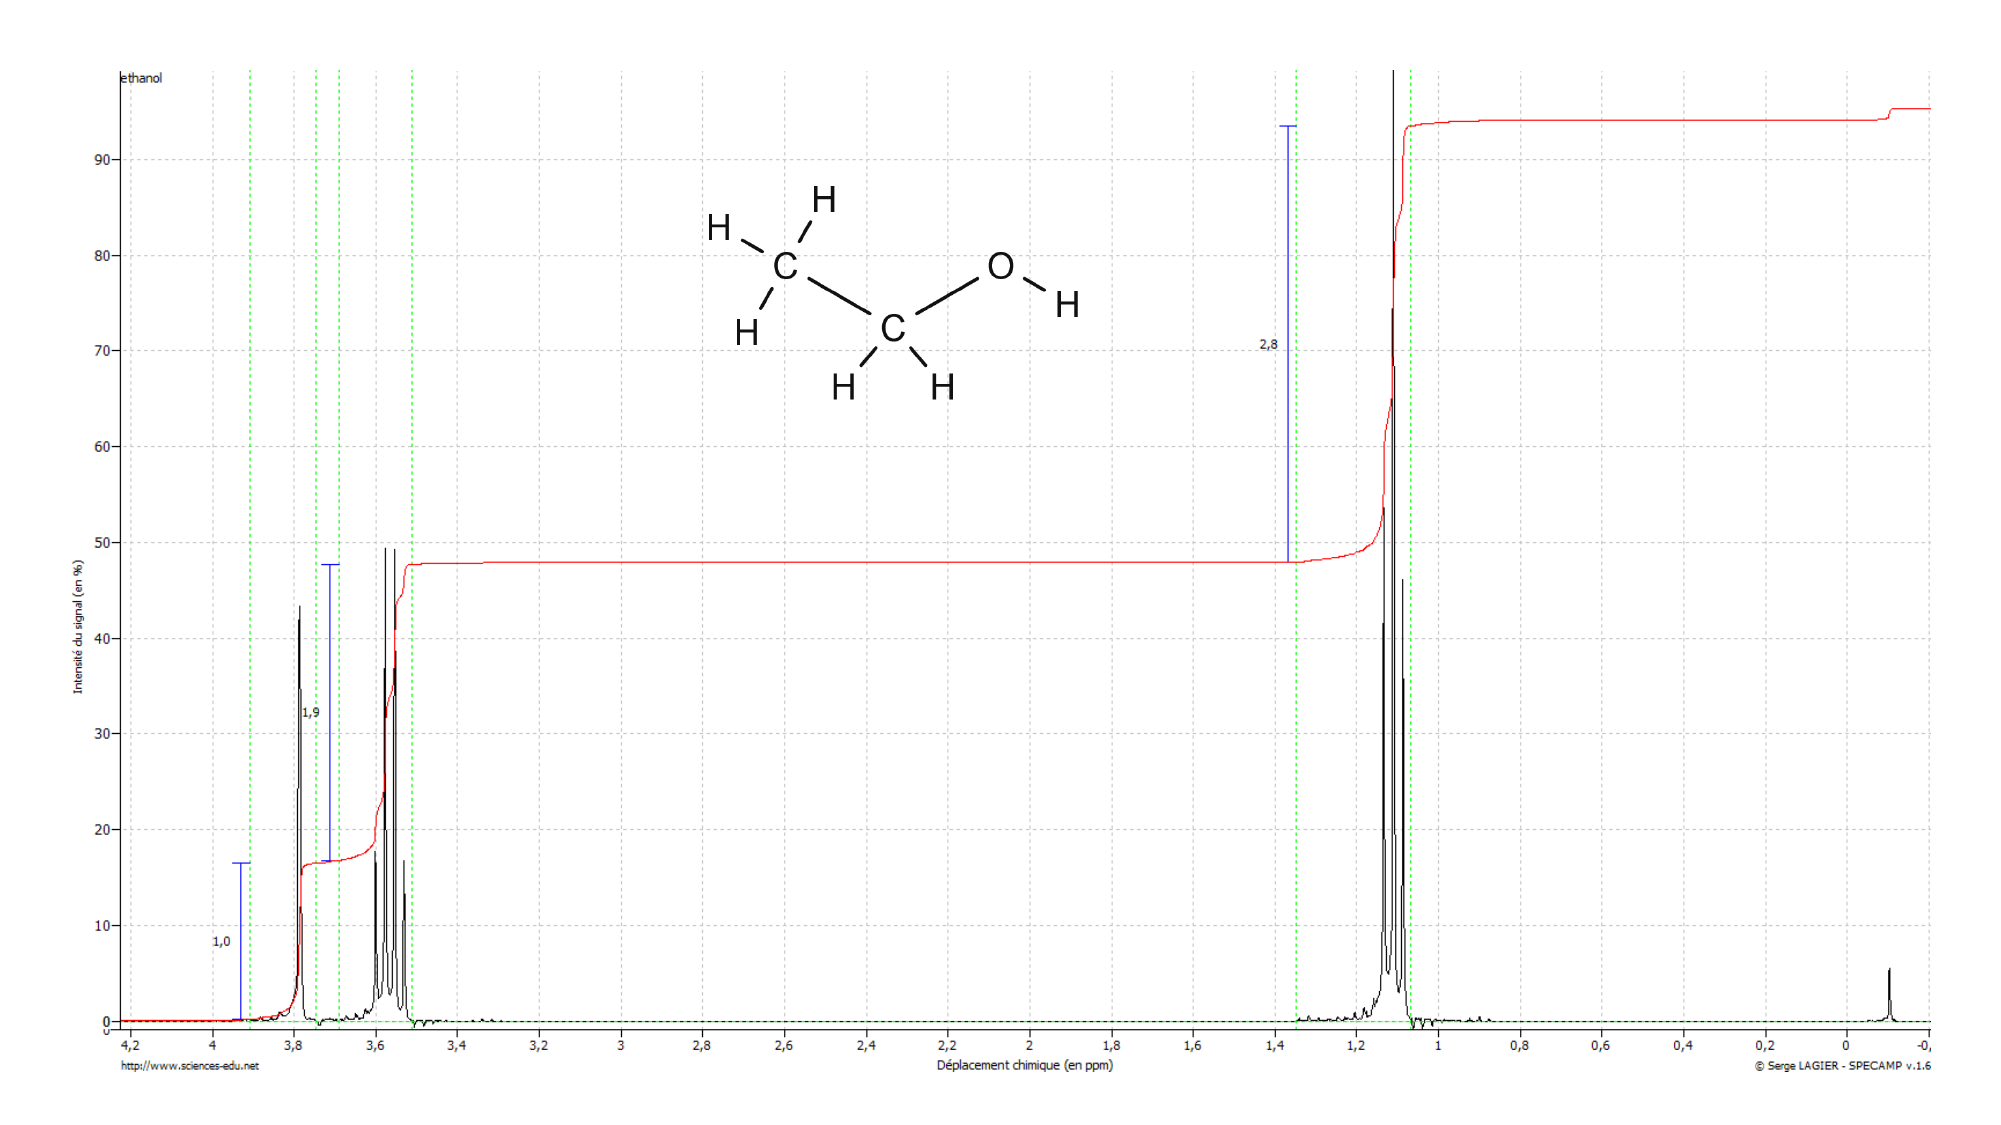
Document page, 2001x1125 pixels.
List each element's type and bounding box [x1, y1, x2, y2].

picture [69, 13, 1931, 1072]
